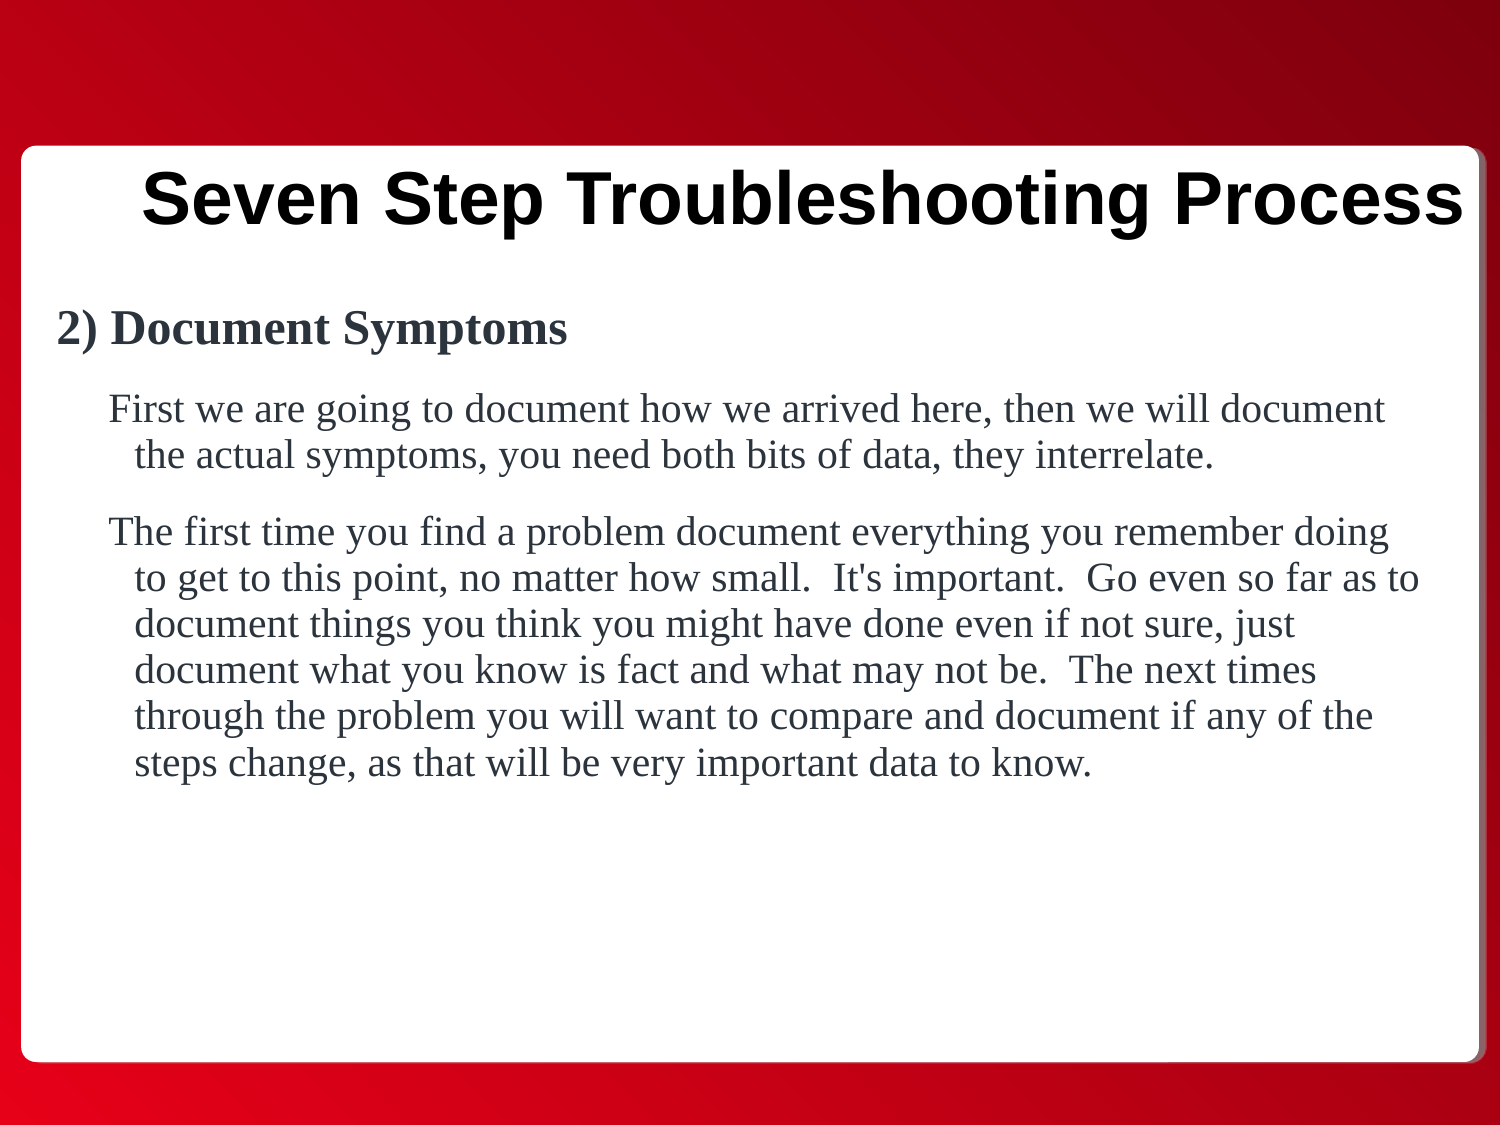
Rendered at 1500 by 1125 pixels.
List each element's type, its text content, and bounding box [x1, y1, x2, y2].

list 2) Document Symptoms First we are going to document how we arrived here, then we will document the actual symptoms, you need both bits of data, they interrelate. The first time you find a problem document everything you remember doing to get to this point, no matter how small. It's important. Go even so far as to document things you think you might have done even if not sure, just document what you know is fact and what may not be. The next times through the problem you will want to compare and document if any of the steps change, as that will be very important data to know. [54, 299, 1426, 786]
title Seven Step Troubleshooting Process [0, 162, 1500, 263]
